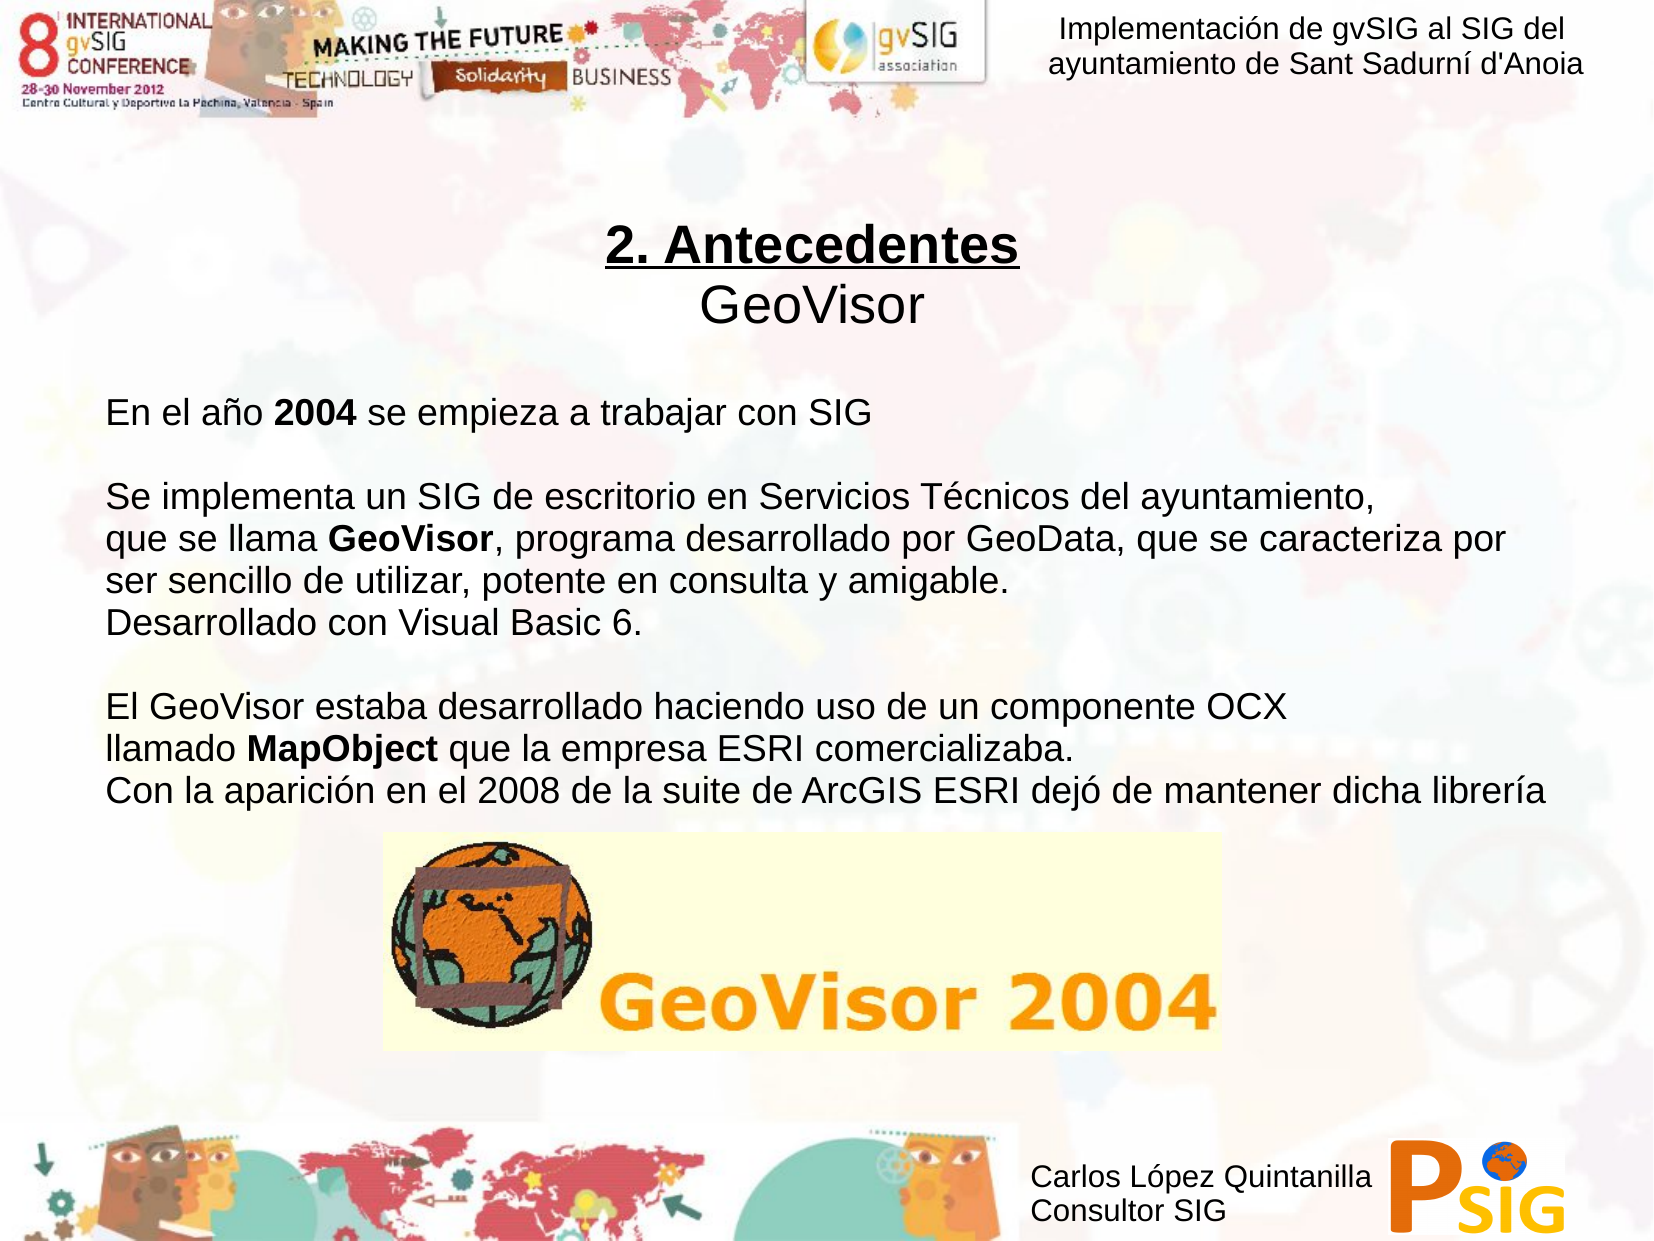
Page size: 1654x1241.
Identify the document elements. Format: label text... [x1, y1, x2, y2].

picture [0, 0, 1654, 1241]
text_box En el año 2004 se empieza a trabajar con SIG Se implementa un SIG de escritorio en Servicios Técnicos del ayuntamiento, que se llama GeoVisor, programa desarrollado por GeoData, que se caracteriza por ser sencillo de utilizar, potente en consulta y amigable. Desarrollado con Visual Basic 6. El GeoVisor estaba desarrollado haciendo uso de un componente OCX llamado MapObject que la empresa ESRI comercializaba. Con la aparición en el 2008 de la suite de ArcGIS ESRI dejó de mantener dicha librería [90, 383, 1573, 945]
text_box 2. Antecedentes GeoVisor [590, 206, 1035, 345]
